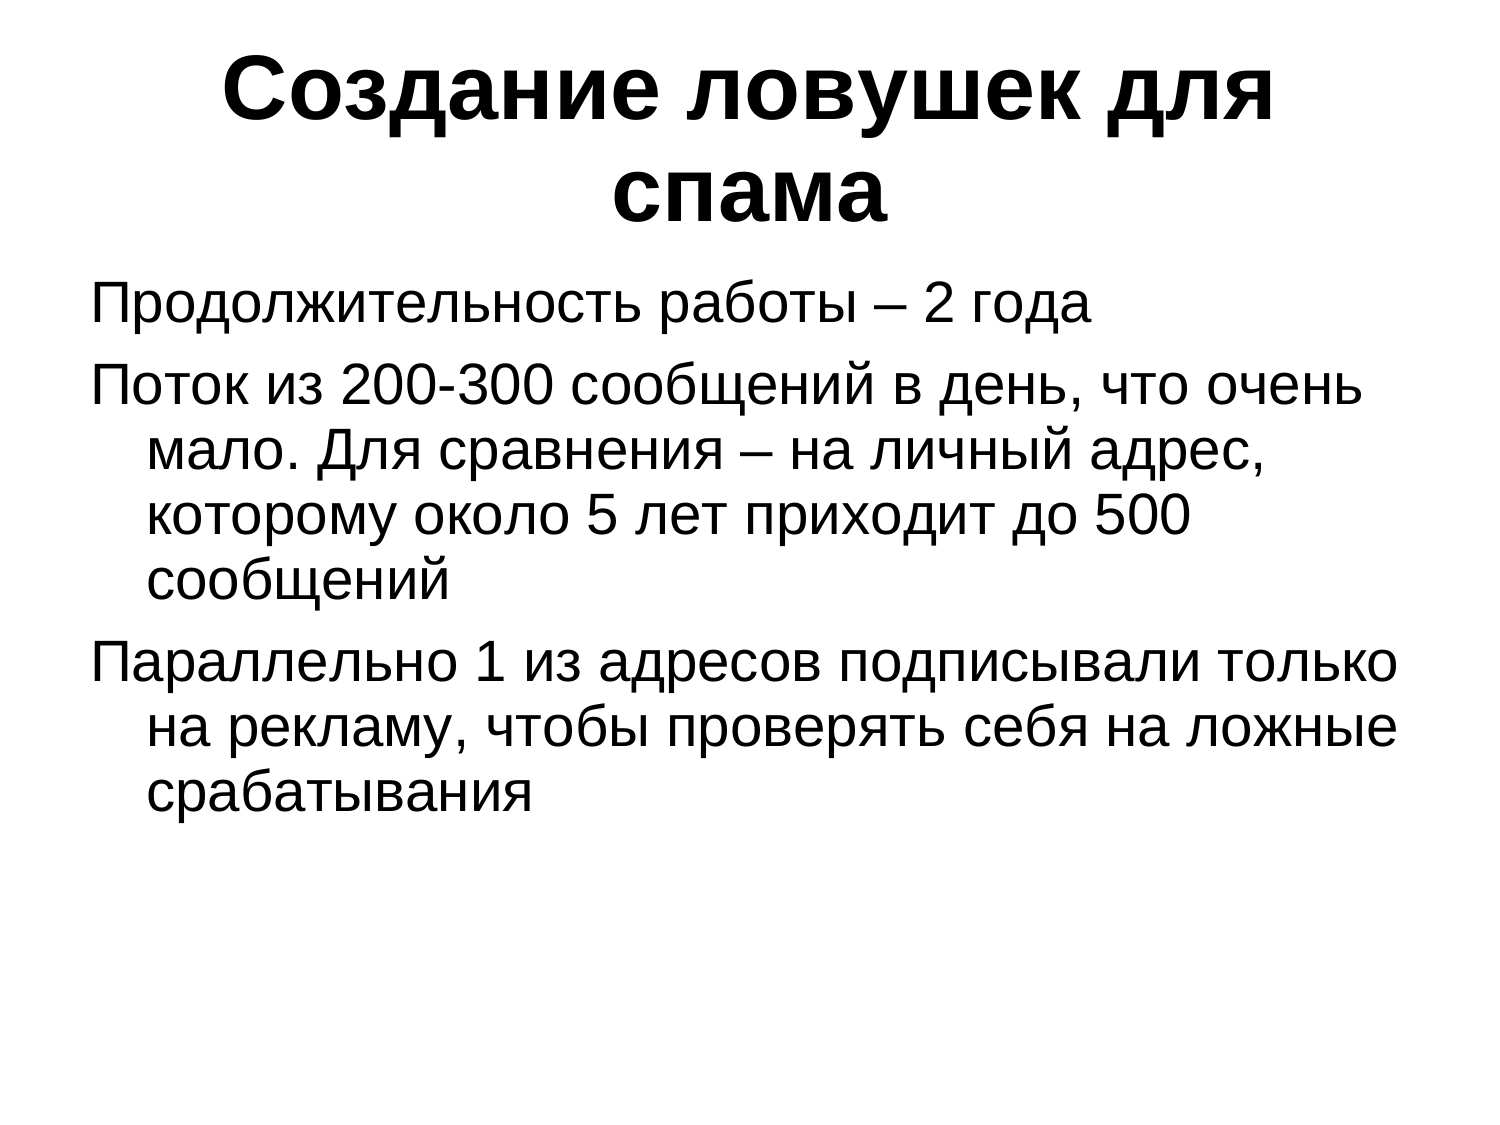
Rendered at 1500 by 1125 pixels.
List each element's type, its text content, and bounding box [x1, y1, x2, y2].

title Создание ловушек для спама [75, 28, 1426, 249]
list Продолжительность работы – 2 года Поток из 200-300 сообщений в день, что очень мало. Для сравнения – на личный адрес, которому около 5 лет приходит до 500 сообщений Параллельно 1 из адресов подписывали только на рекламу, чтобы проверять себя на ложные срабатывания [75, 262, 1426, 1013]
